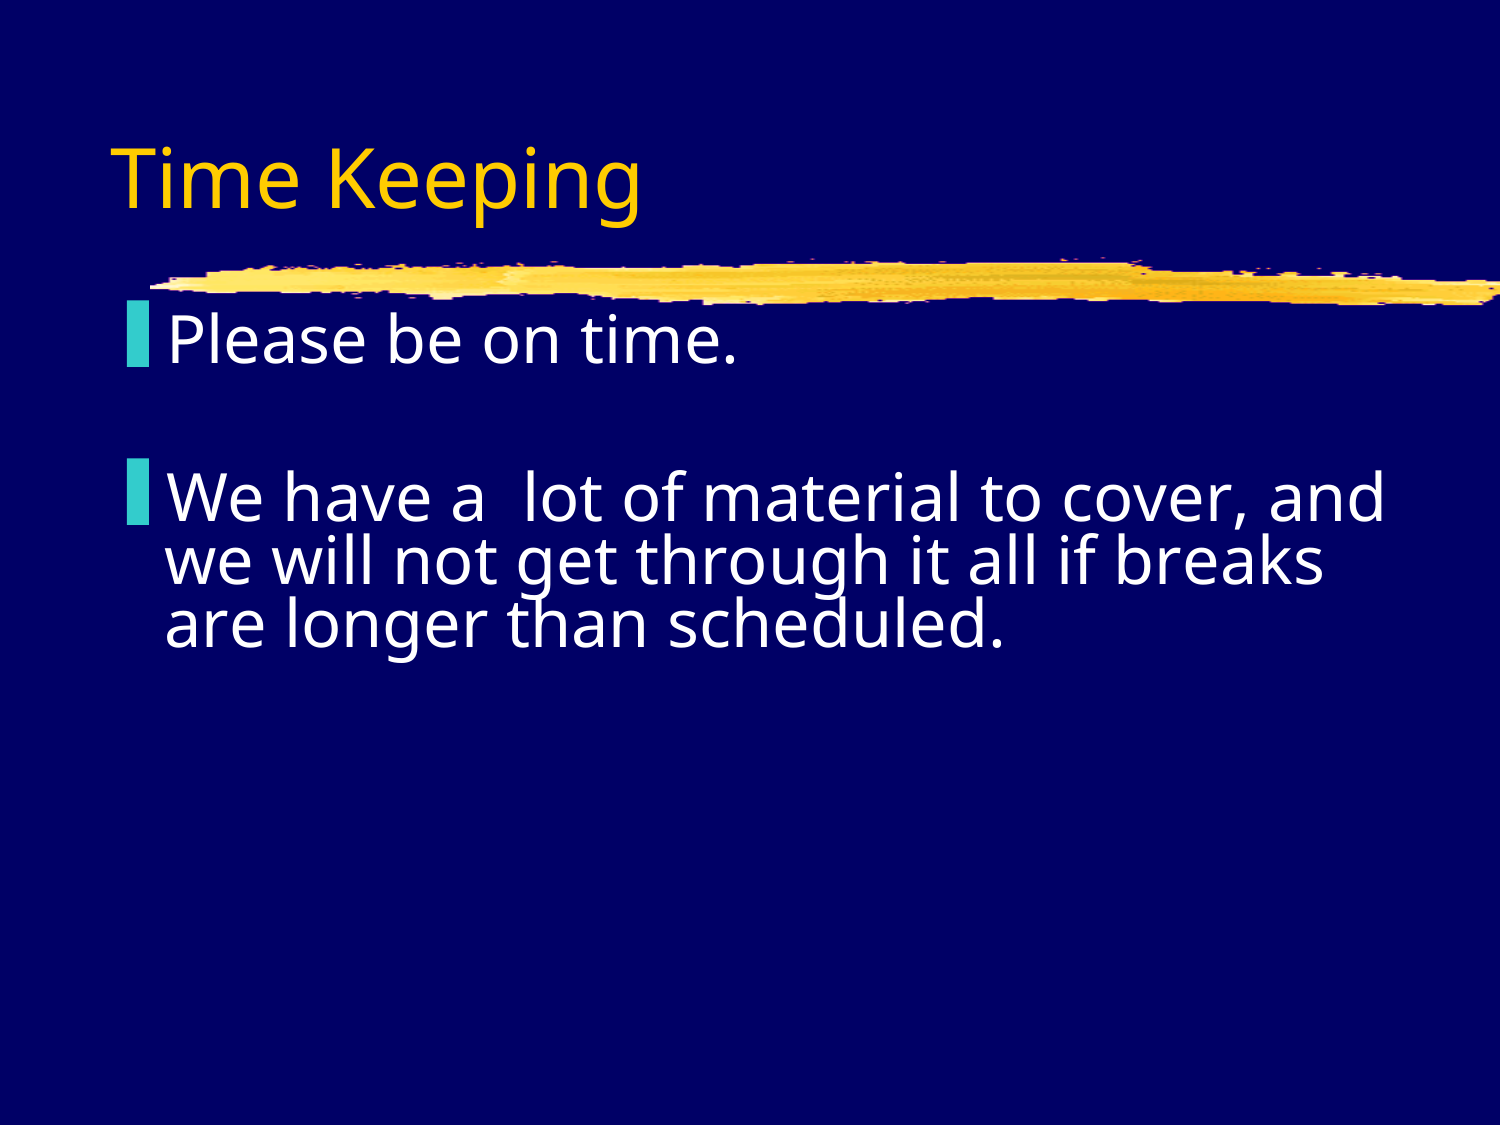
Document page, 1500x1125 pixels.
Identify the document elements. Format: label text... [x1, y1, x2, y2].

list Please be on time. We have a lot of material to cover, and we will not get through it all if breaks are longer than scheduled. [110, 312, 1391, 1118]
picture [150, 252, 1500, 316]
title Time Keeping [110, 78, 1391, 297]
